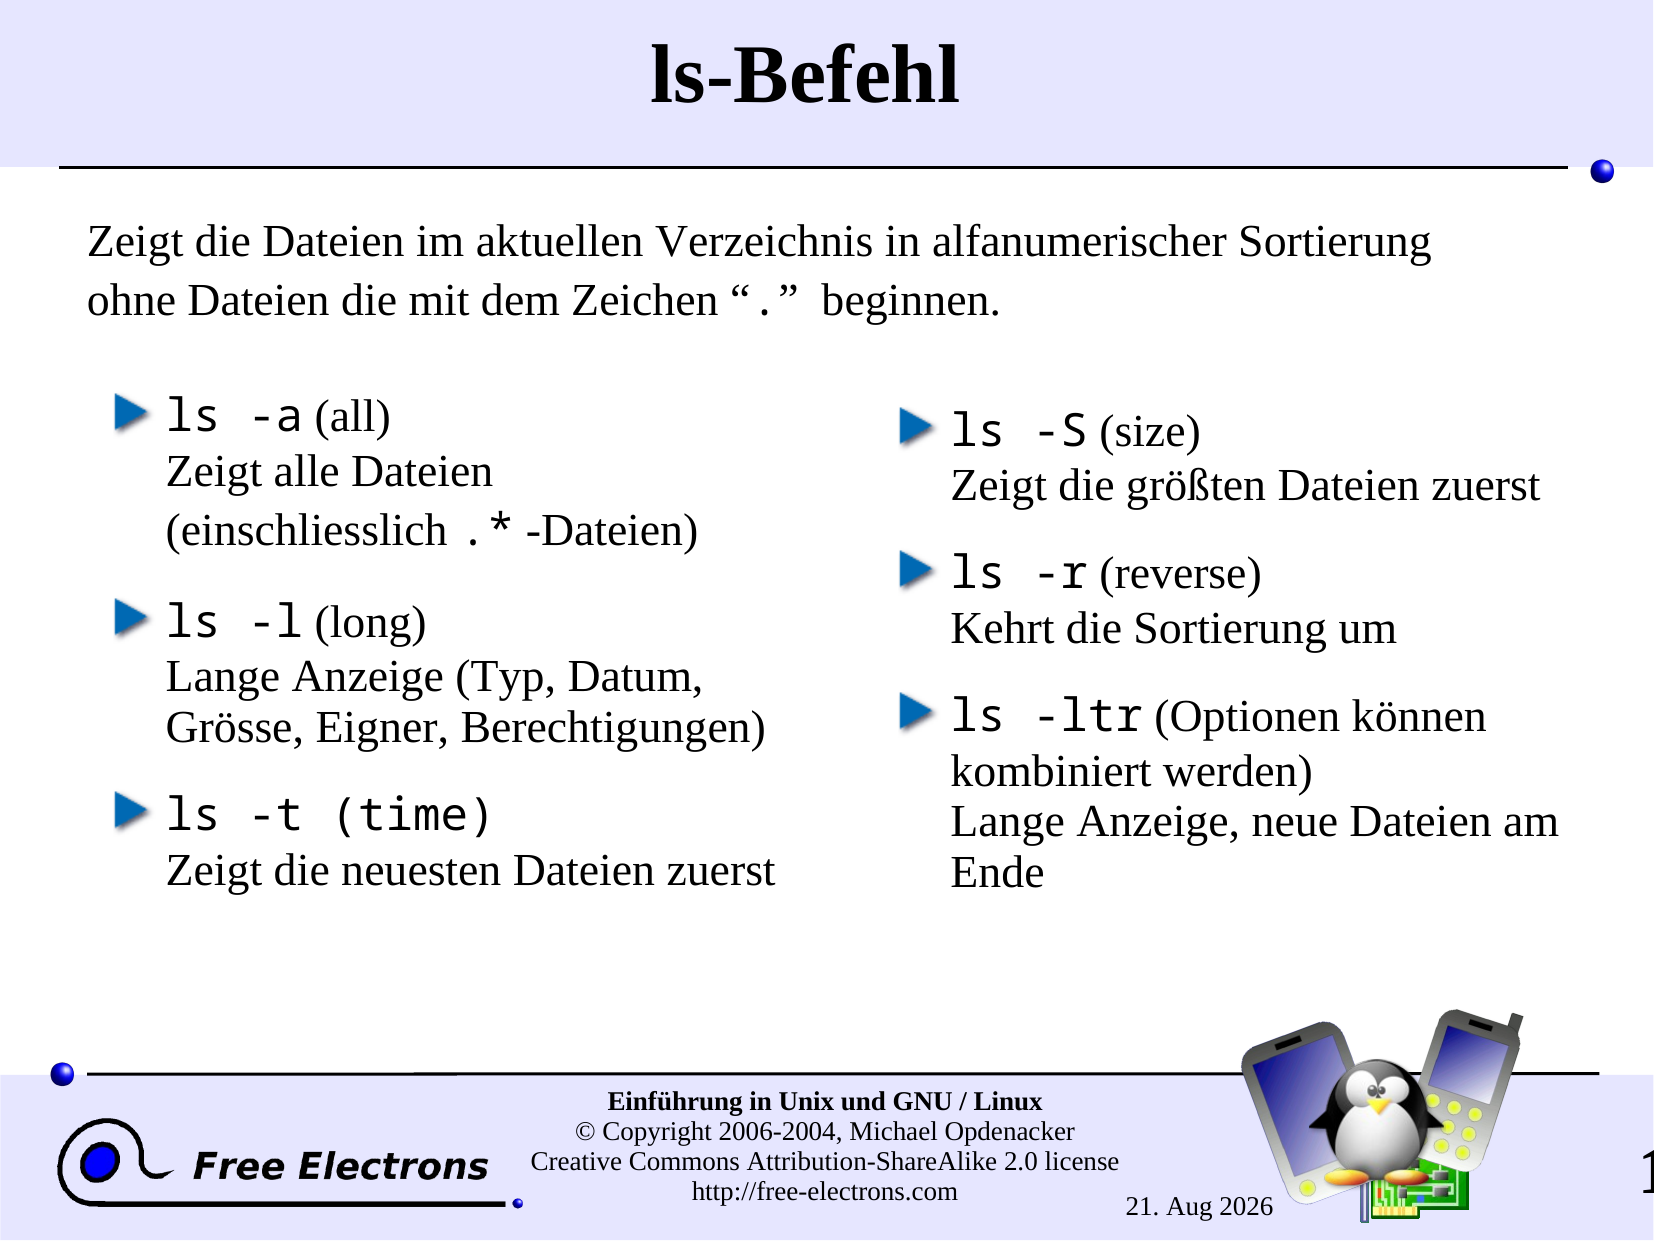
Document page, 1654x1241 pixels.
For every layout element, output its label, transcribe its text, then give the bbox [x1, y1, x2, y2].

list ls -S (size) Zeigt die größten Dateien zuerst ls -r (reverse) Kehrt die Sortierung um ls -ltr (Optionen können kombiniert werden) Lange Anzeige, neue Dateien am Ende [879, 397, 1569, 975]
list ls -a (all) Zeigt alle Dateien (einschliesslich .* -Dateien) ls -l (long) Lange Anzeige (Typ, Datum, Grösse, Eigner, Berechtigungen) ls -t (time) Zeigt die neuesten Dateien zuerst [94, 382, 784, 987]
title ls-Befehl [60, 28, 1551, 121]
picture [50, 1107, 527, 1216]
text_box Zeigt die Dateien im aktuellen Verzeichnis in alfanumerischer Sortierung ohne Dateien die mit dem Zeichen “.” beginnen. [64, 215, 1571, 344]
picture [1225, 983, 1538, 1241]
